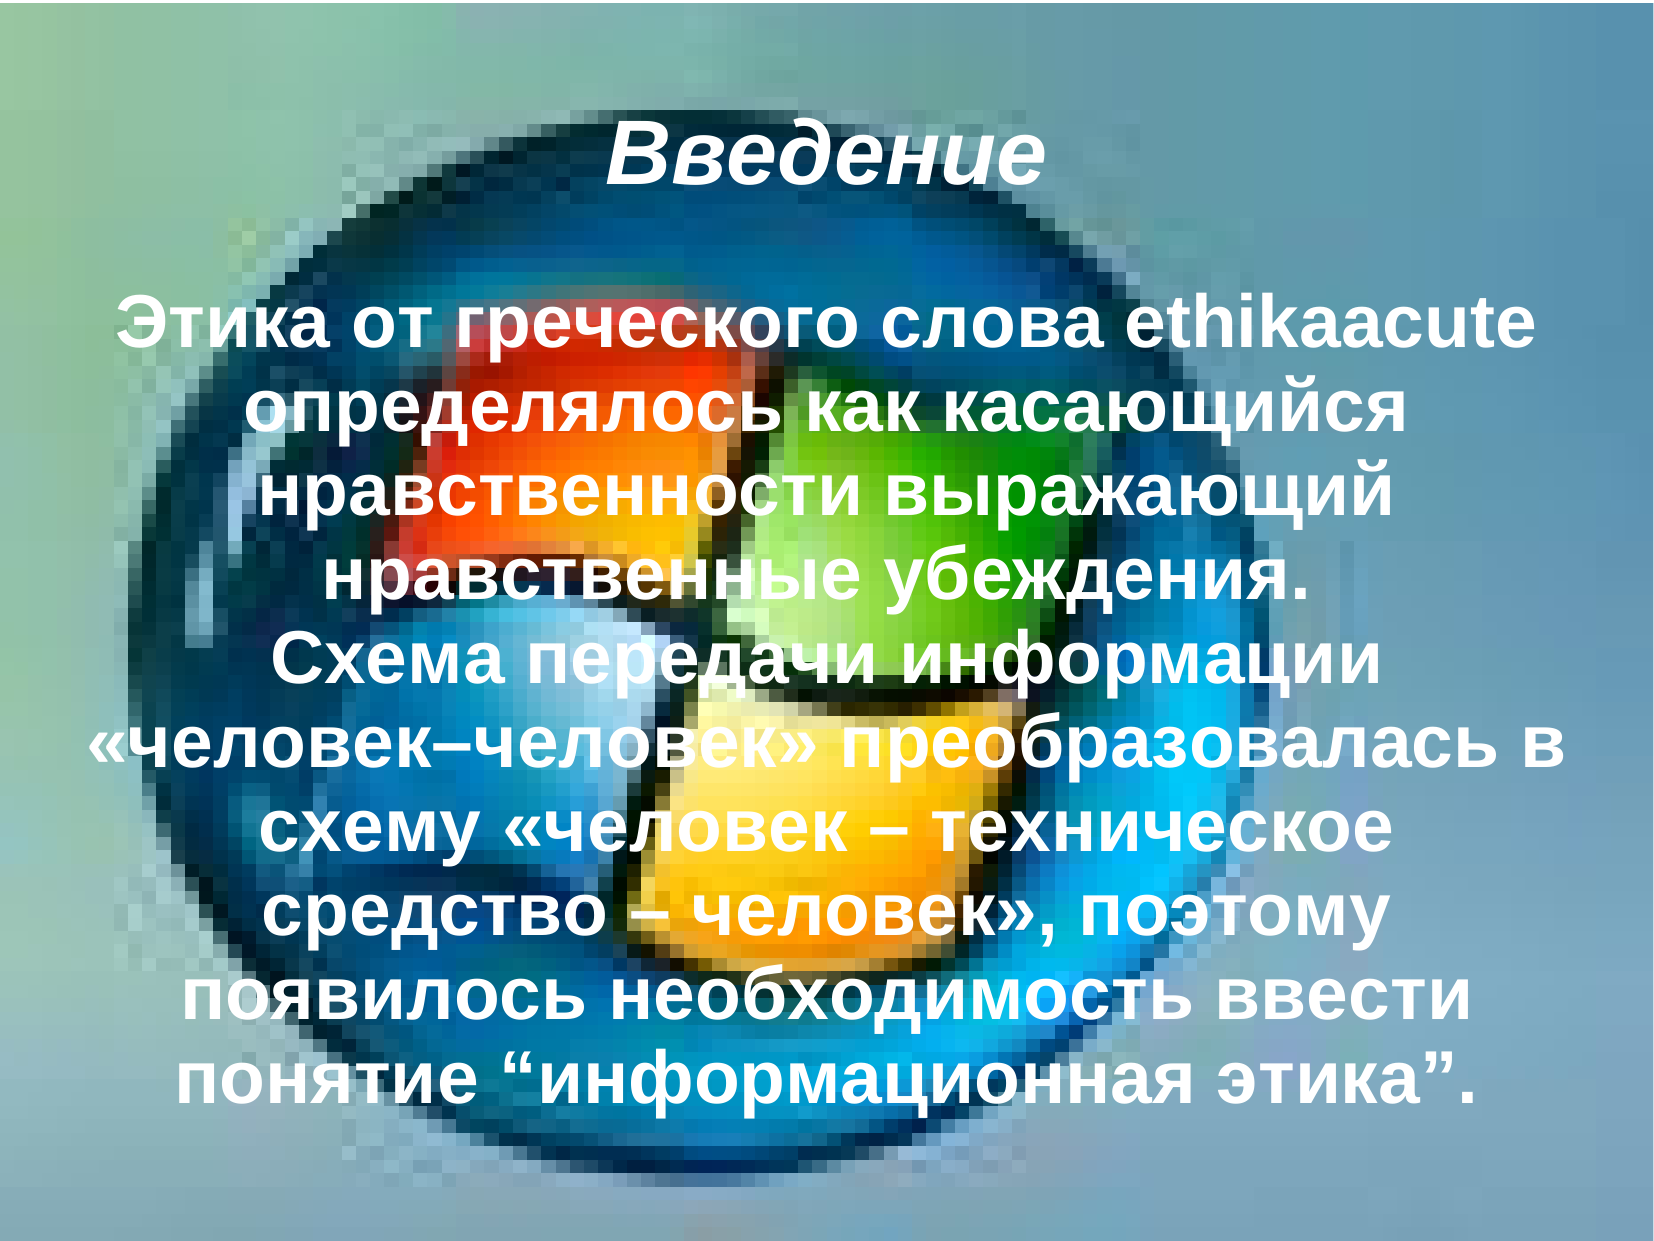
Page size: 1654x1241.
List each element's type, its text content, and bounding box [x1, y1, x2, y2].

title Введение [82, 56, 1571, 250]
subtitle Этика от греческого слова ethikaacute определялось как касающийся нравственности выражающий нравственные убеждения. Схема передачи информации «человек–человек» преобразовалась в схему «человек – техническое средство – человек», поэтому появилось необходимость ввести понятие “информационная этика”. [82, 279, 1571, 1120]
picture [0, 3, 1654, 1241]
